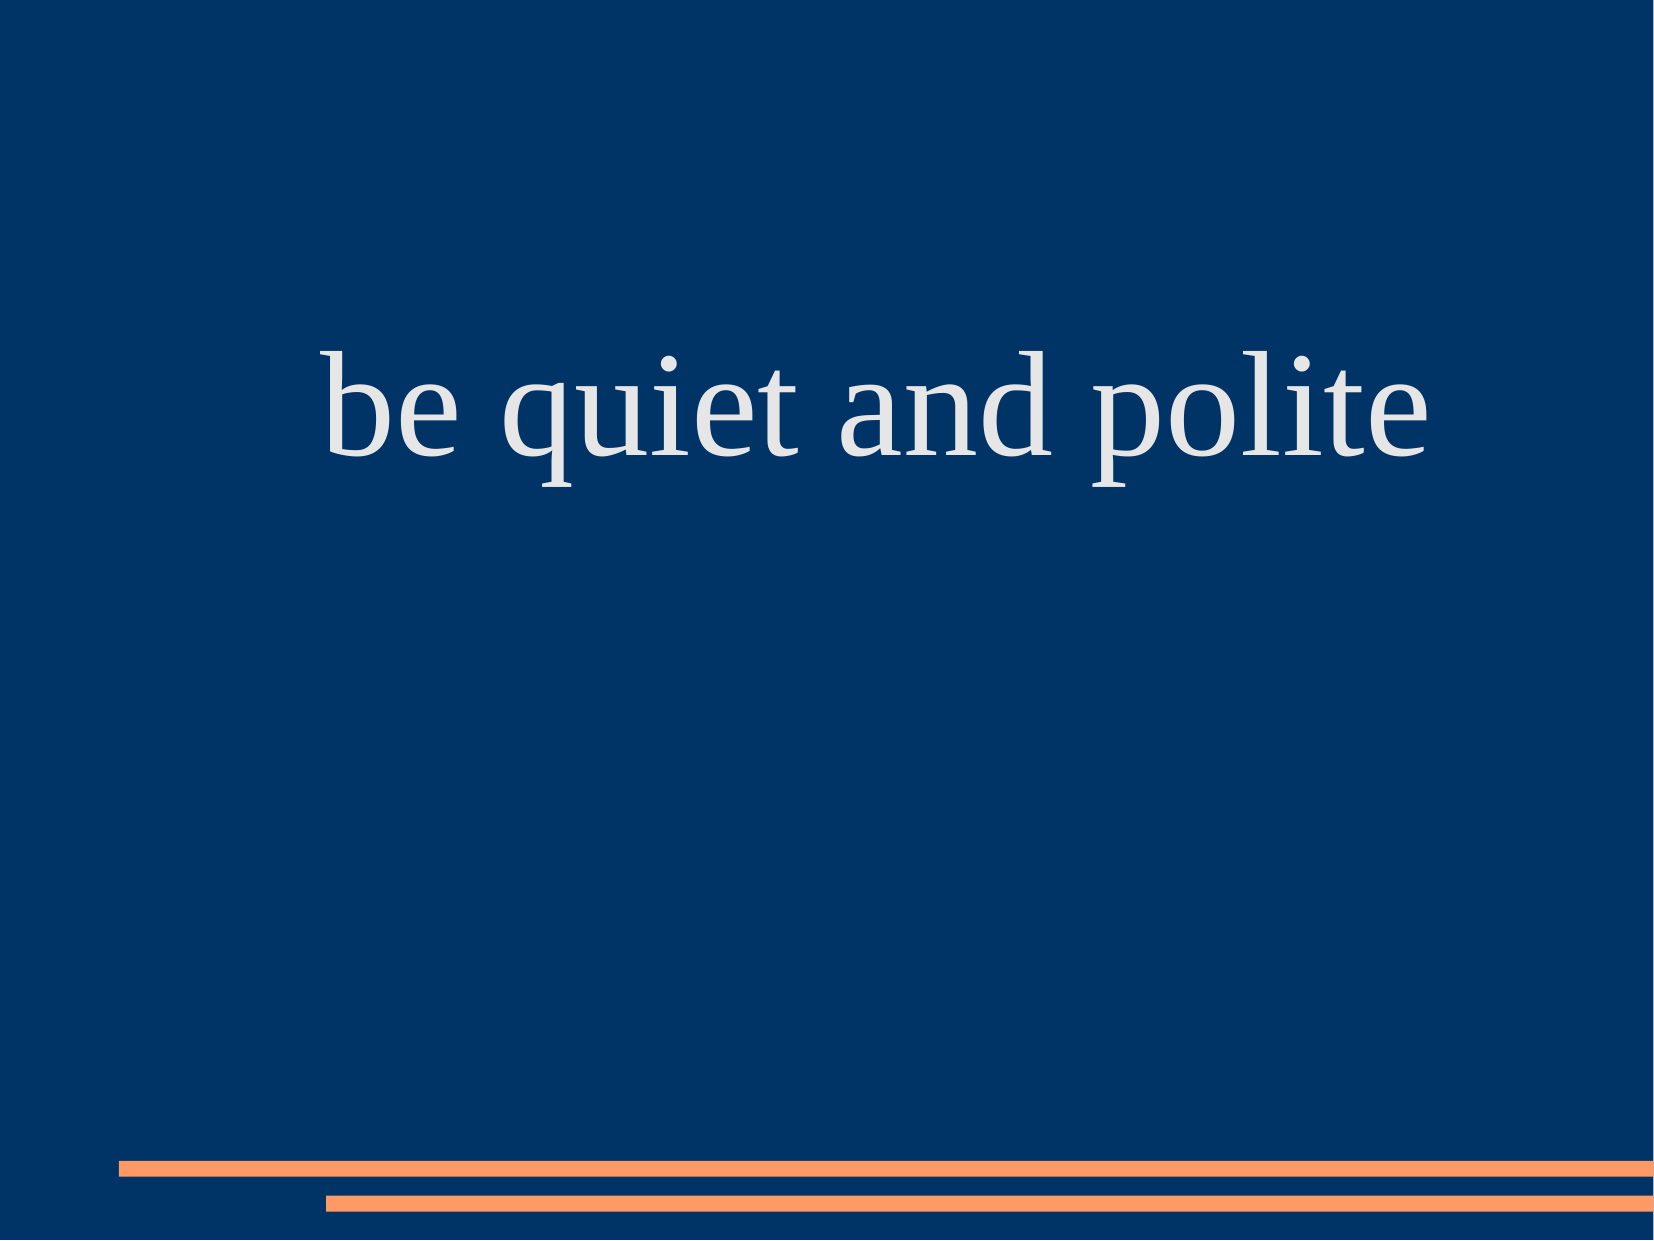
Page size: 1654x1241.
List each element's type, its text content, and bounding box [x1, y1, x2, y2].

list be quiet and polite [121, 322, 1561, 1132]
